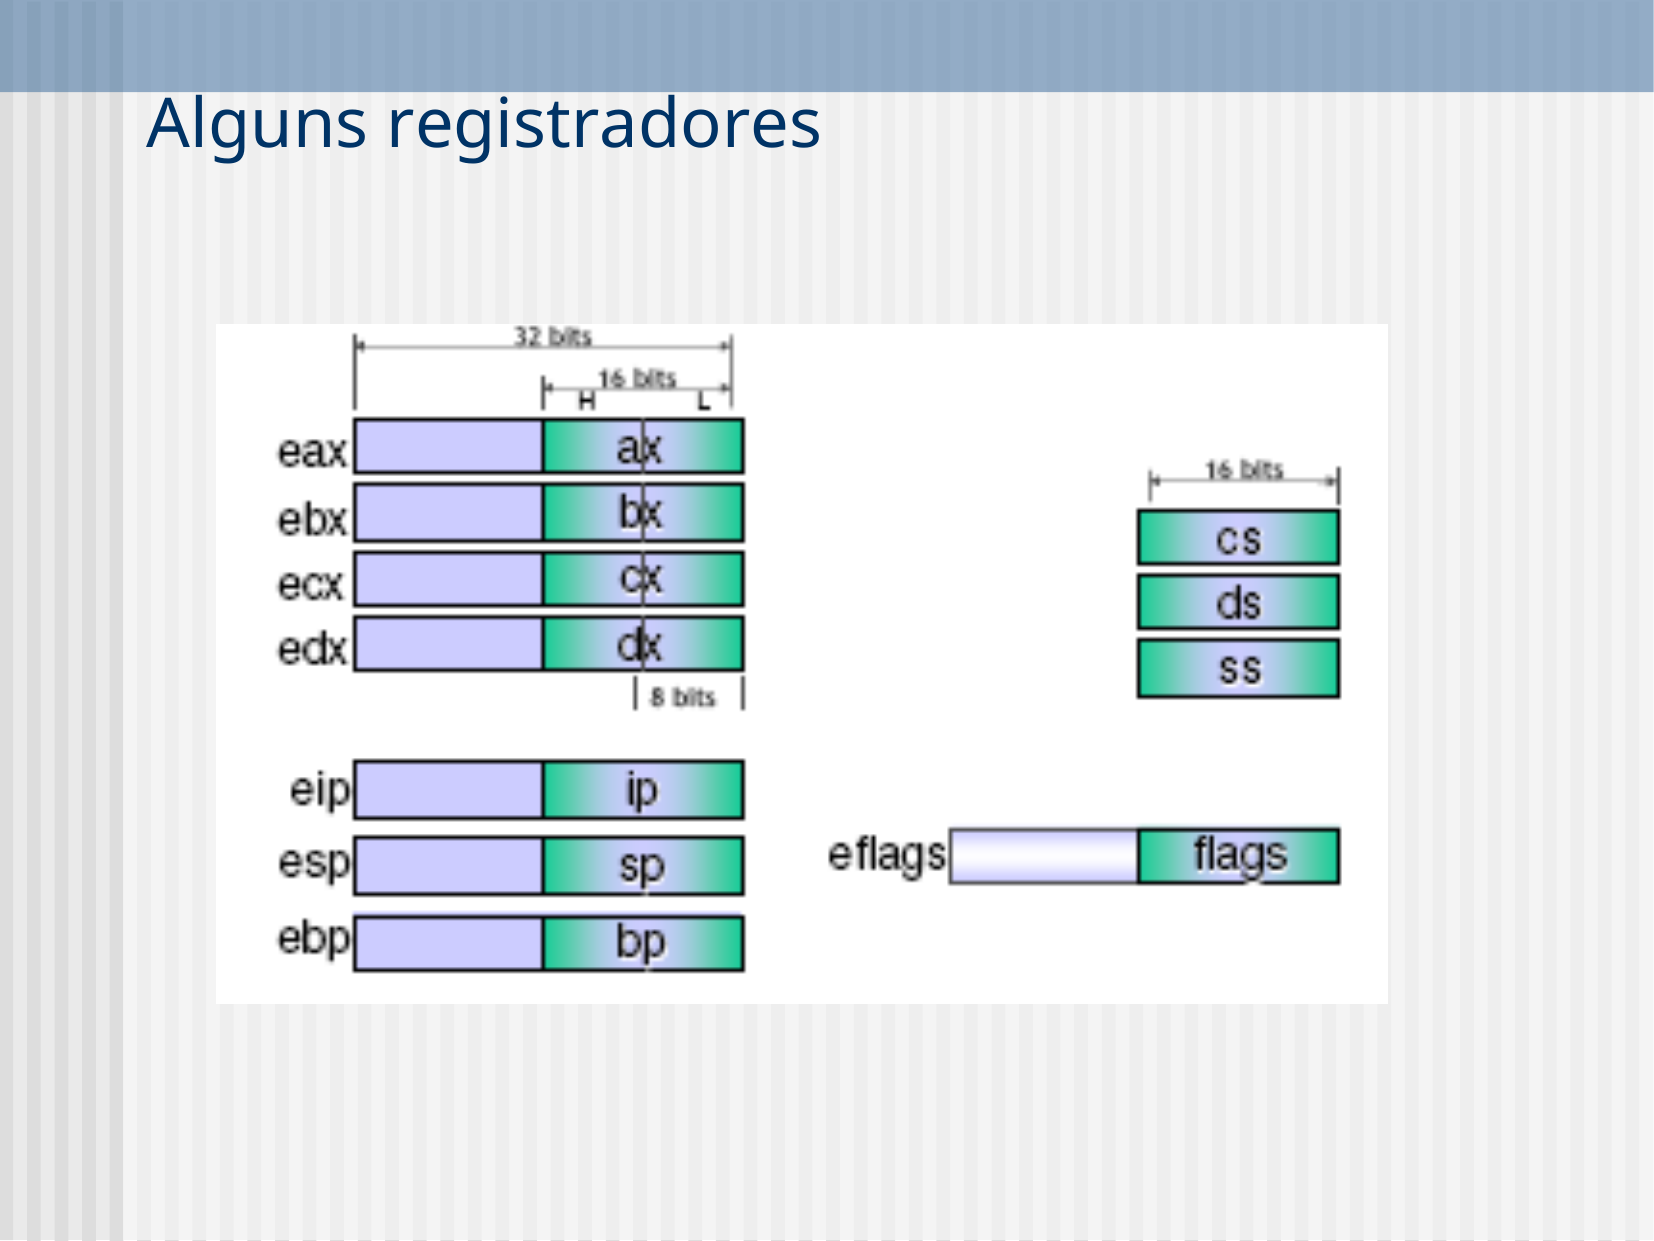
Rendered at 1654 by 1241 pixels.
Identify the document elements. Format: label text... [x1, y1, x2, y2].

title Alguns registradores [146, 29, 1536, 212]
picture [216, 324, 1388, 1004]
